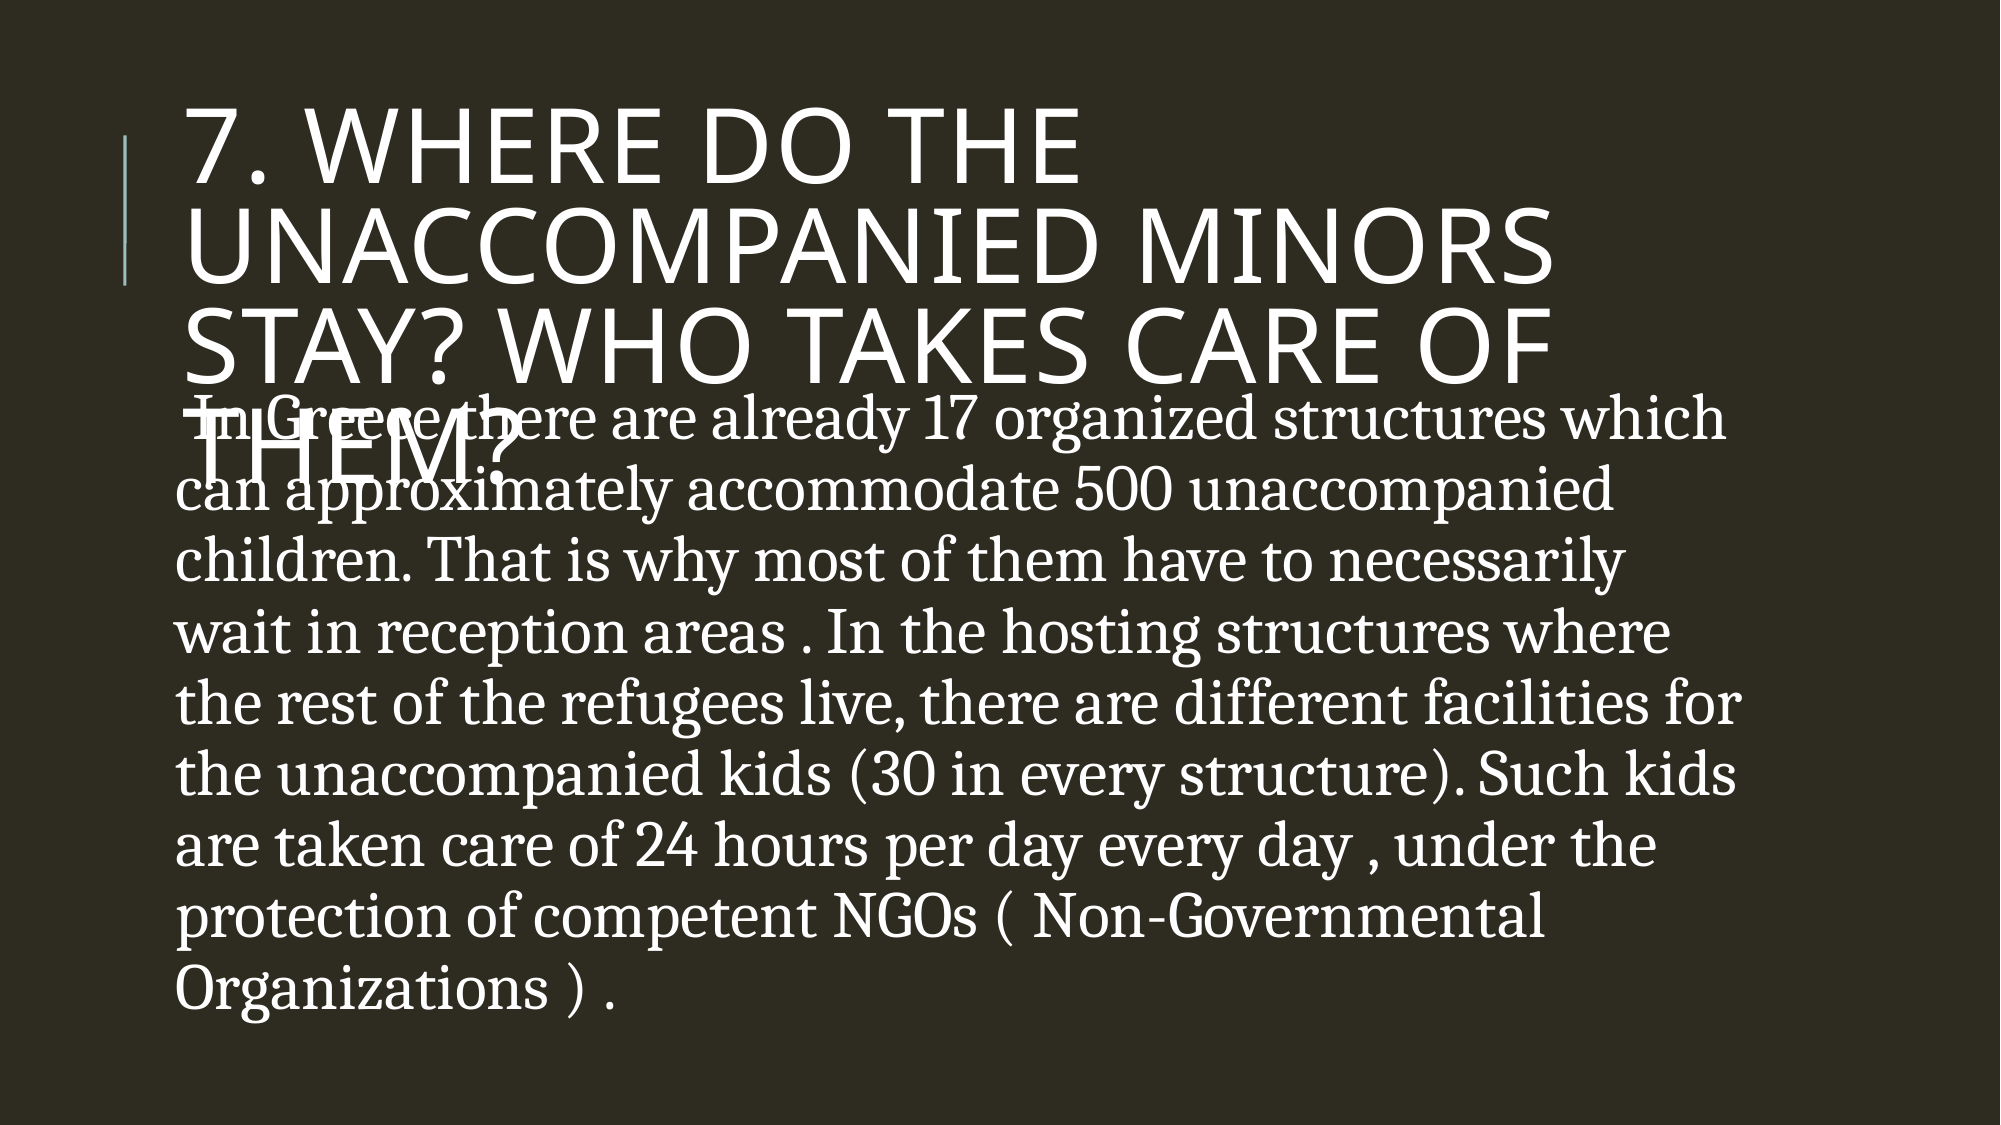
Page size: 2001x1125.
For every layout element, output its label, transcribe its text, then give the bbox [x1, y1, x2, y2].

title 7. where do the unaccompanied minors stay? Who takes care of them? [168, 96, 1763, 342]
list In Greece there are already 17 organized structures which can approximately accommodate 500 unaccompanied children. That is why most of them have to necessarily wait in reception areas . In the hosting structures where the rest of the refugees live, there are different facilities for the unaccompanied kids (30 in every structure). Such kids are taken care of 24 hours per day every day , under the protection of competent NGOs ( Non-Governmental Organizations ) . [168, 375, 1763, 1035]
